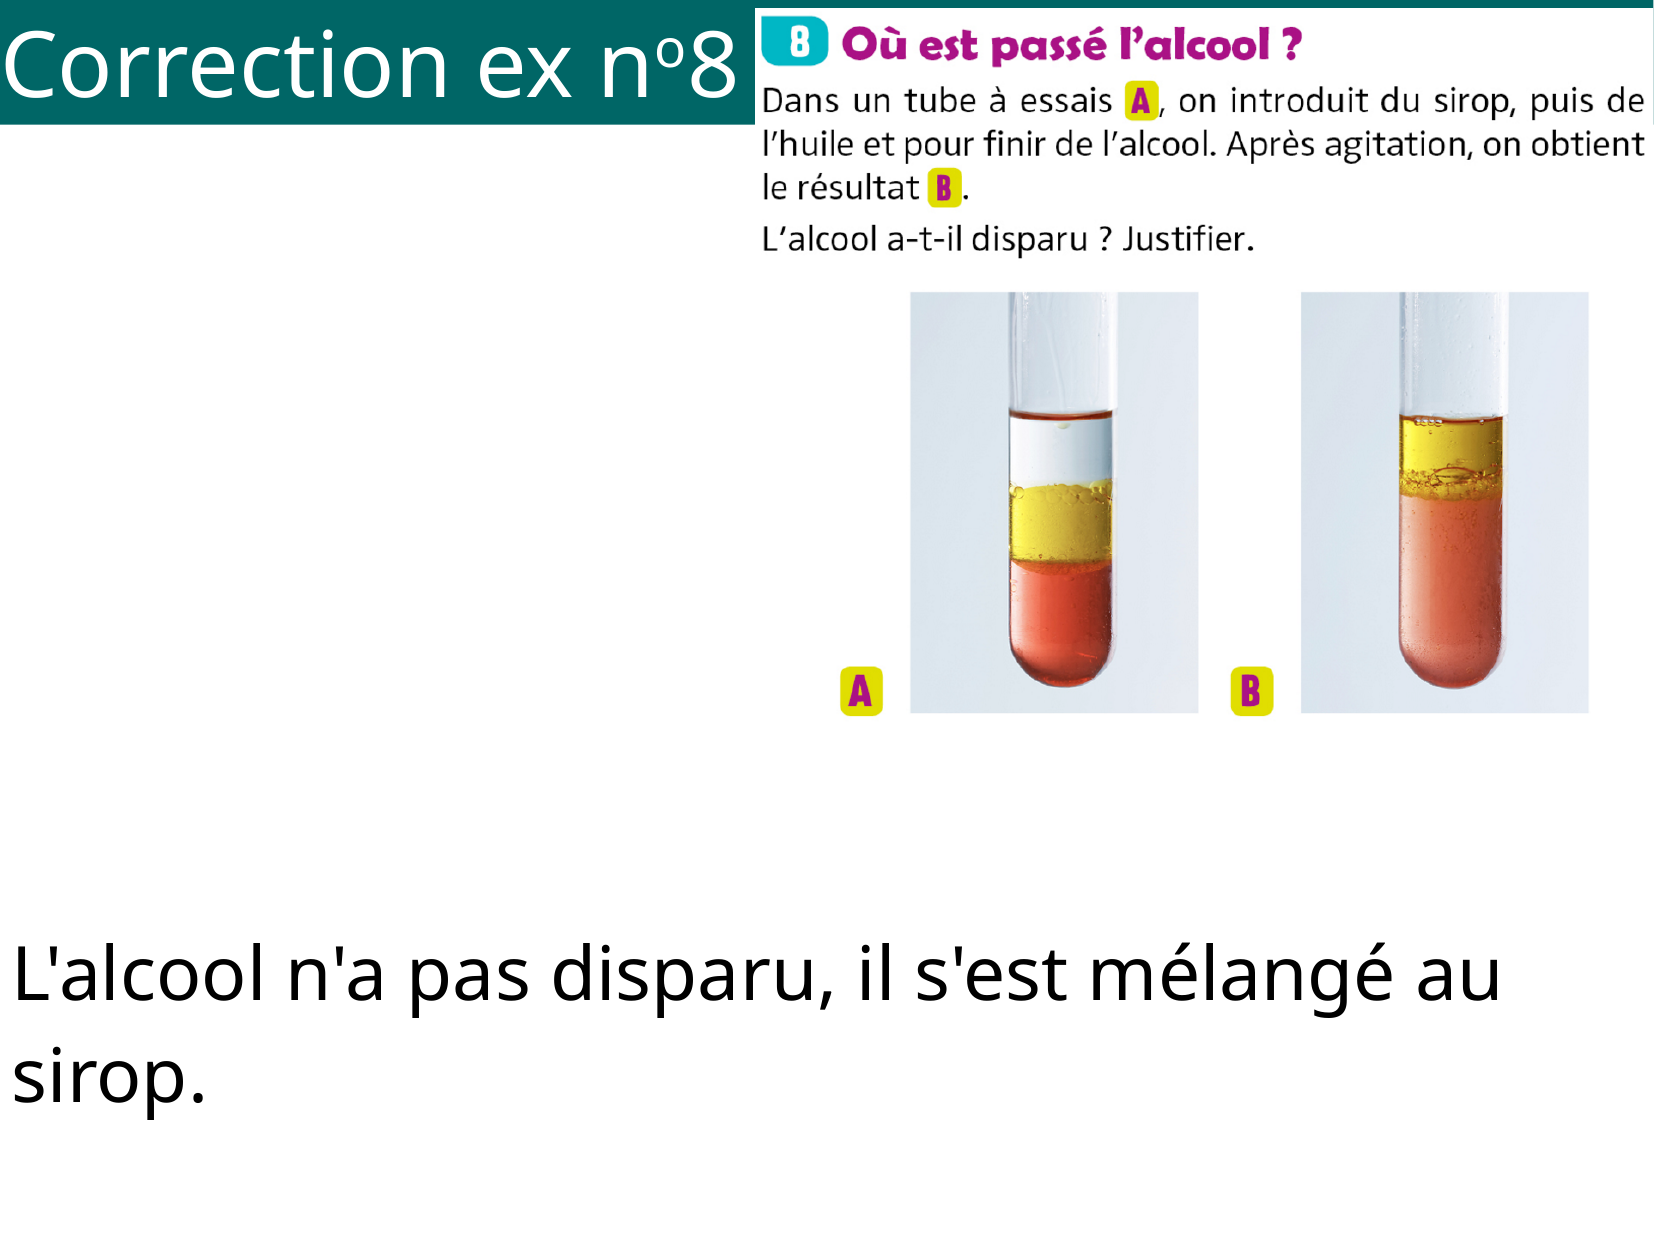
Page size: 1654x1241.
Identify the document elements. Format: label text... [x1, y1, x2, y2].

title Correction ex no8 [0, 8, 755, 116]
list L'alcool n'a pas disparu, il s'est mélangé au sirop. [11, 129, 1642, 1229]
picture [755, 8, 1654, 753]
